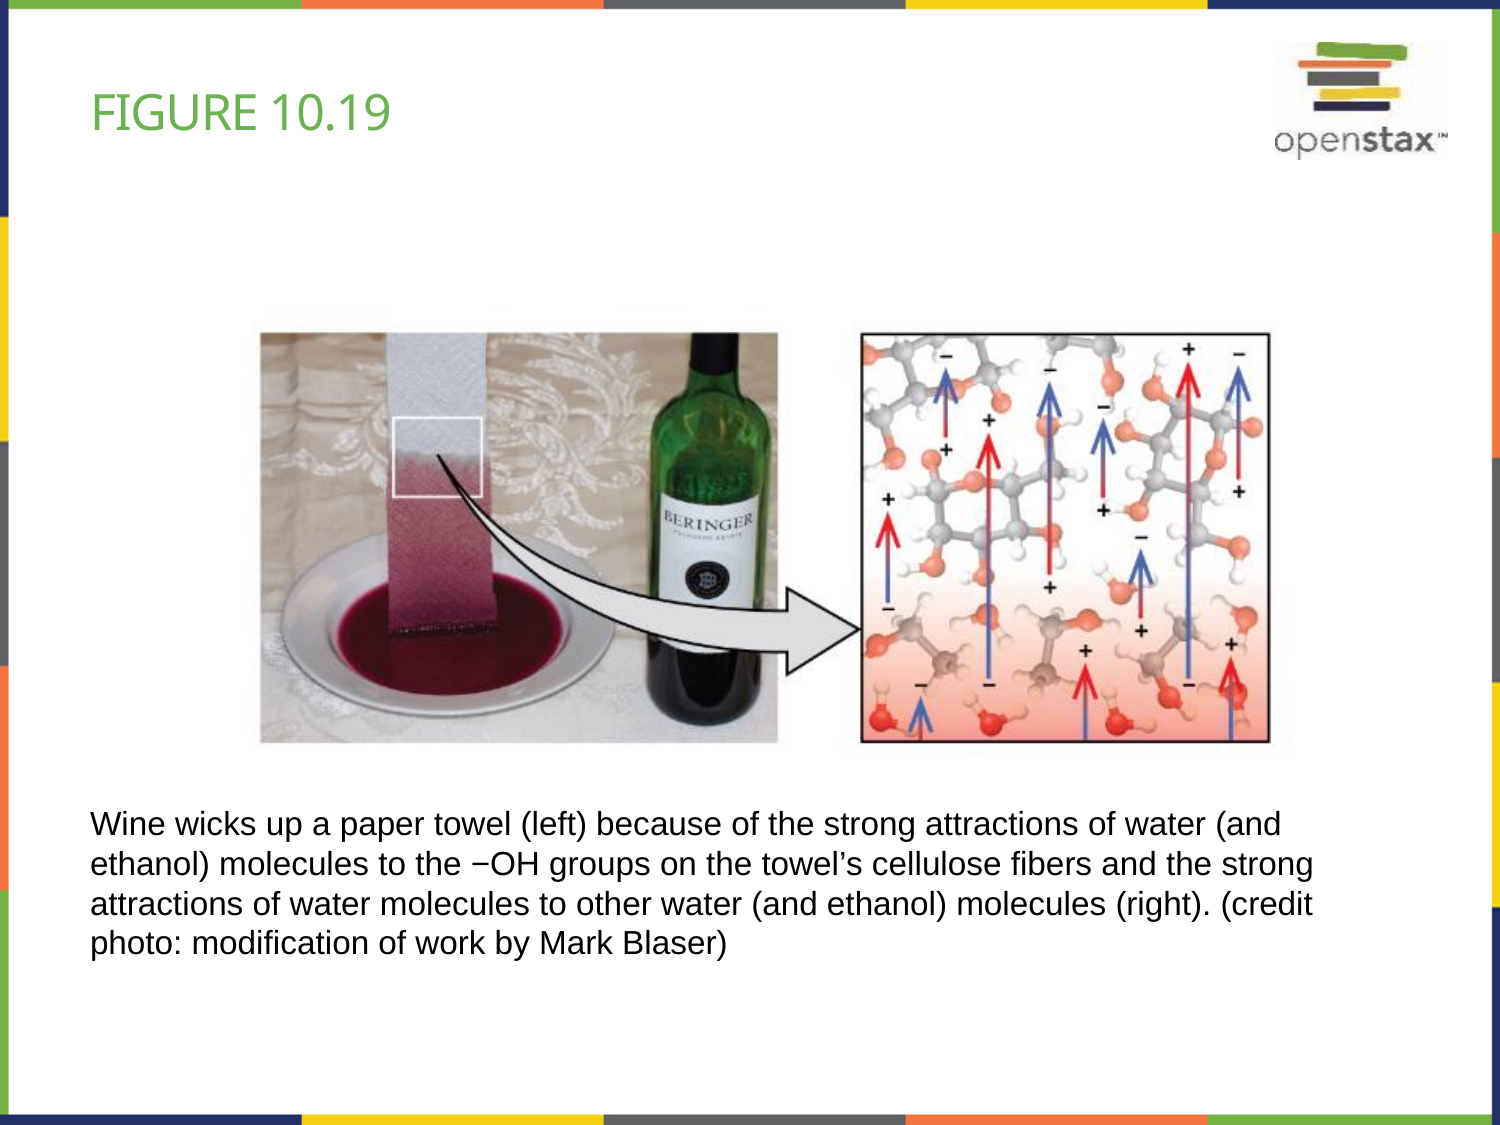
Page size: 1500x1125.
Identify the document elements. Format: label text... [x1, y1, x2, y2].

picture [0, 0, 1500, 1125]
list Wine wicks up a paper towel (left) because of the strong attractions of water (and ethanol) molecules to the −OH groups on the towel’s cellulose fibers and the strong attractions of water molecules to other water (and ethanol) molecules (right). (credit photo: modification of work by Mark Blaser) [75, 794, 1398, 986]
title Figure 10.19 [75, 39, 1398, 148]
